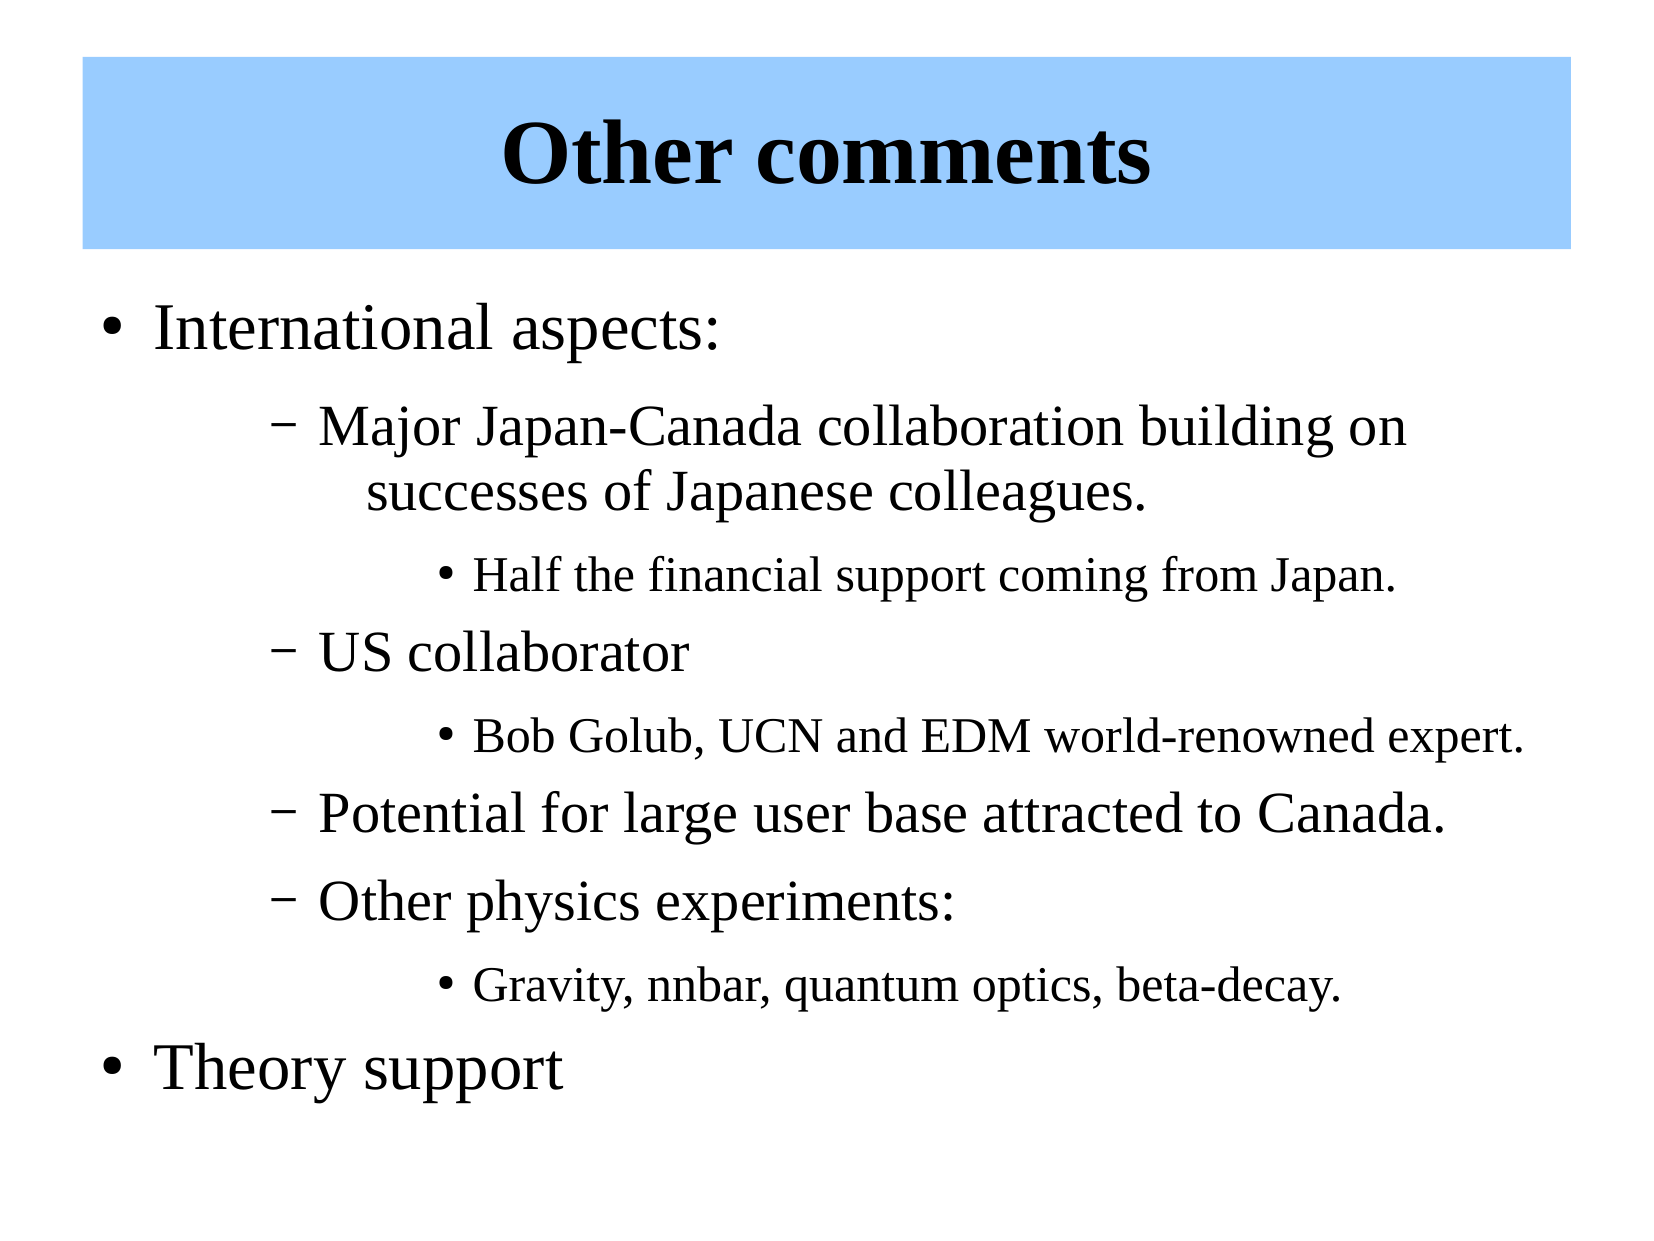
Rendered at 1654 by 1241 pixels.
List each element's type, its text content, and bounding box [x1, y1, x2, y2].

title Other comments [82, 56, 1571, 250]
list International aspects: Major Japan-Canada collaboration building on successes of Japanese colleagues. Half the financial support coming from Japan. US collaborator Bob Golub, UCN and EDM world-renowned expert. Potential for large user base attracted to Canada. Other physics experiments: Gravity, nnbar, quantum optics, beta-decay. Theory support [82, 290, 1571, 1105]
